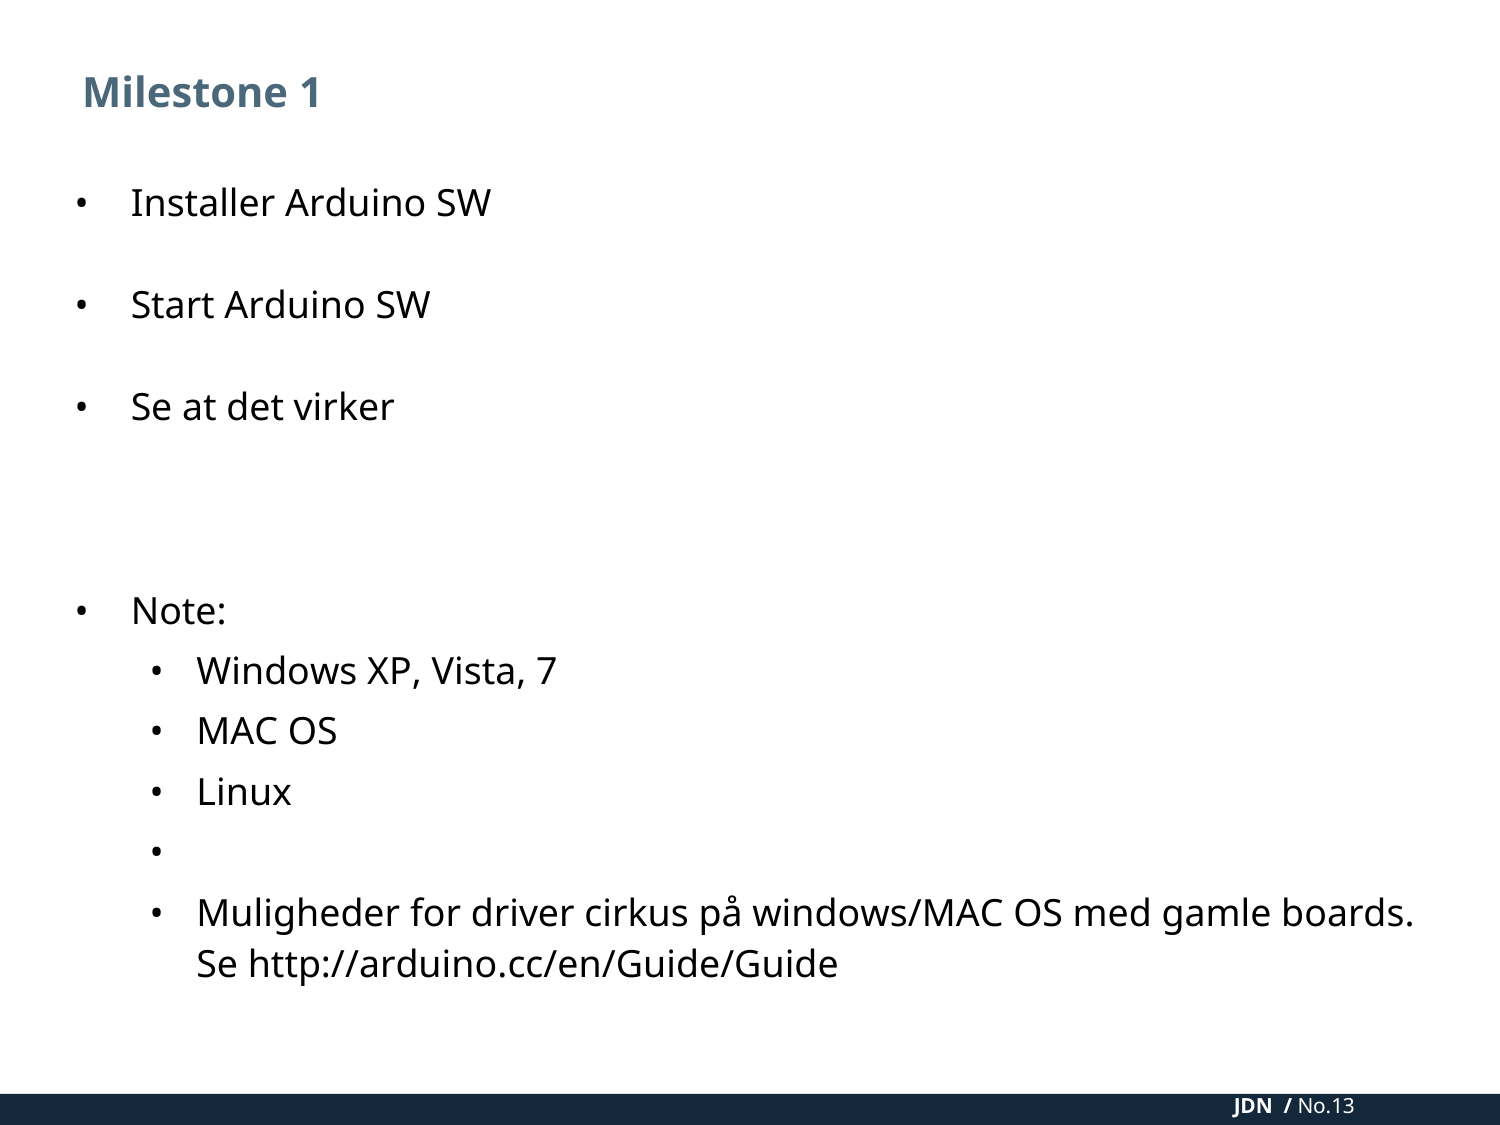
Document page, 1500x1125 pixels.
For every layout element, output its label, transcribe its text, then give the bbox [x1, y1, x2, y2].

list Installer Arduino SW Start Arduino SW Se at det virker Note: Windows XP, Vista, 7 MAC OS Linux Muligheder for driver cirkus på windows/MAC OS med gamle boards. Se http://arduino.cc/en/Guide/Guide [68, 176, 1462, 1094]
title Milestone 1 [67, 34, 1416, 148]
